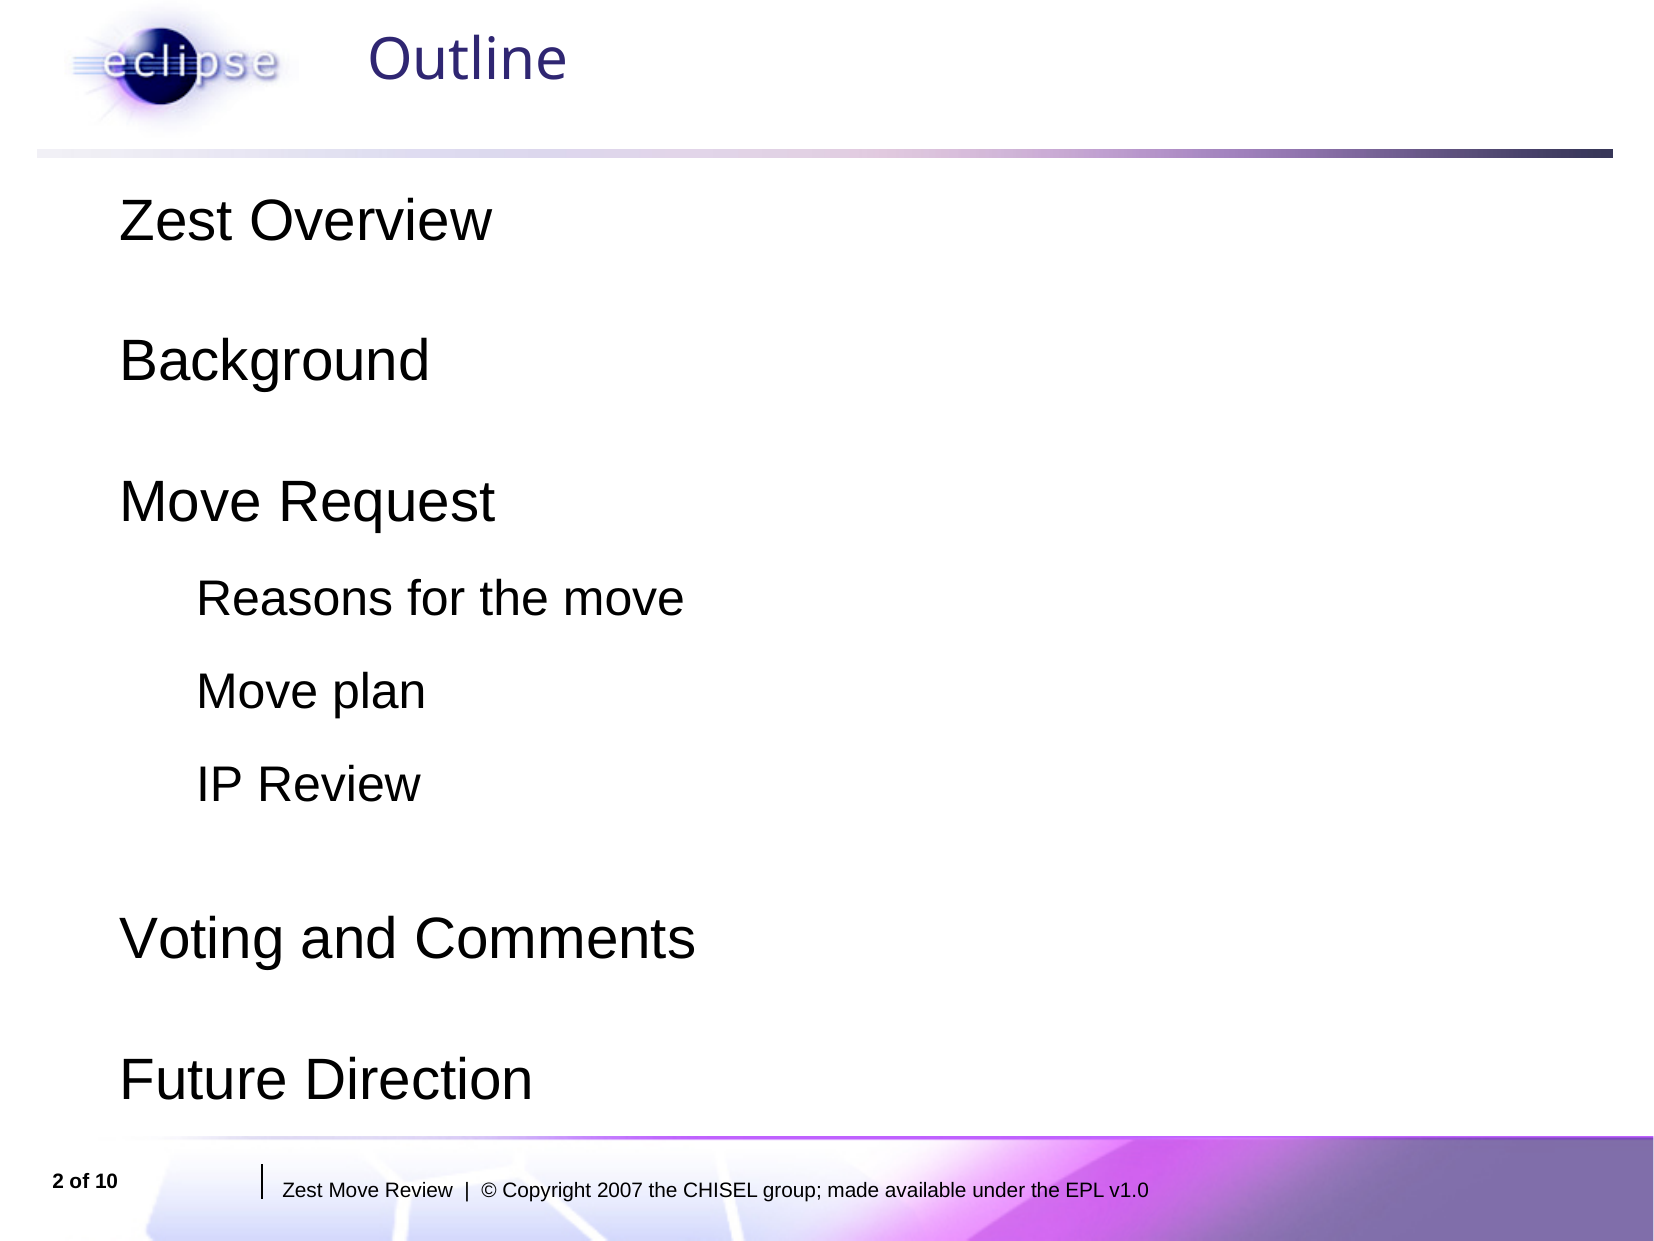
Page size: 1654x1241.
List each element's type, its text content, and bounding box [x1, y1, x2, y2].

title Outline [367, 13, 1512, 104]
picture [37, 149, 1613, 158]
picture [64, 0, 299, 144]
list Zest Overview Background Move Request Reasons for the move Move plan IP Review Voting and Comments Future Direction [119, 187, 1519, 1137]
picture [0, 1136, 1654, 1241]
